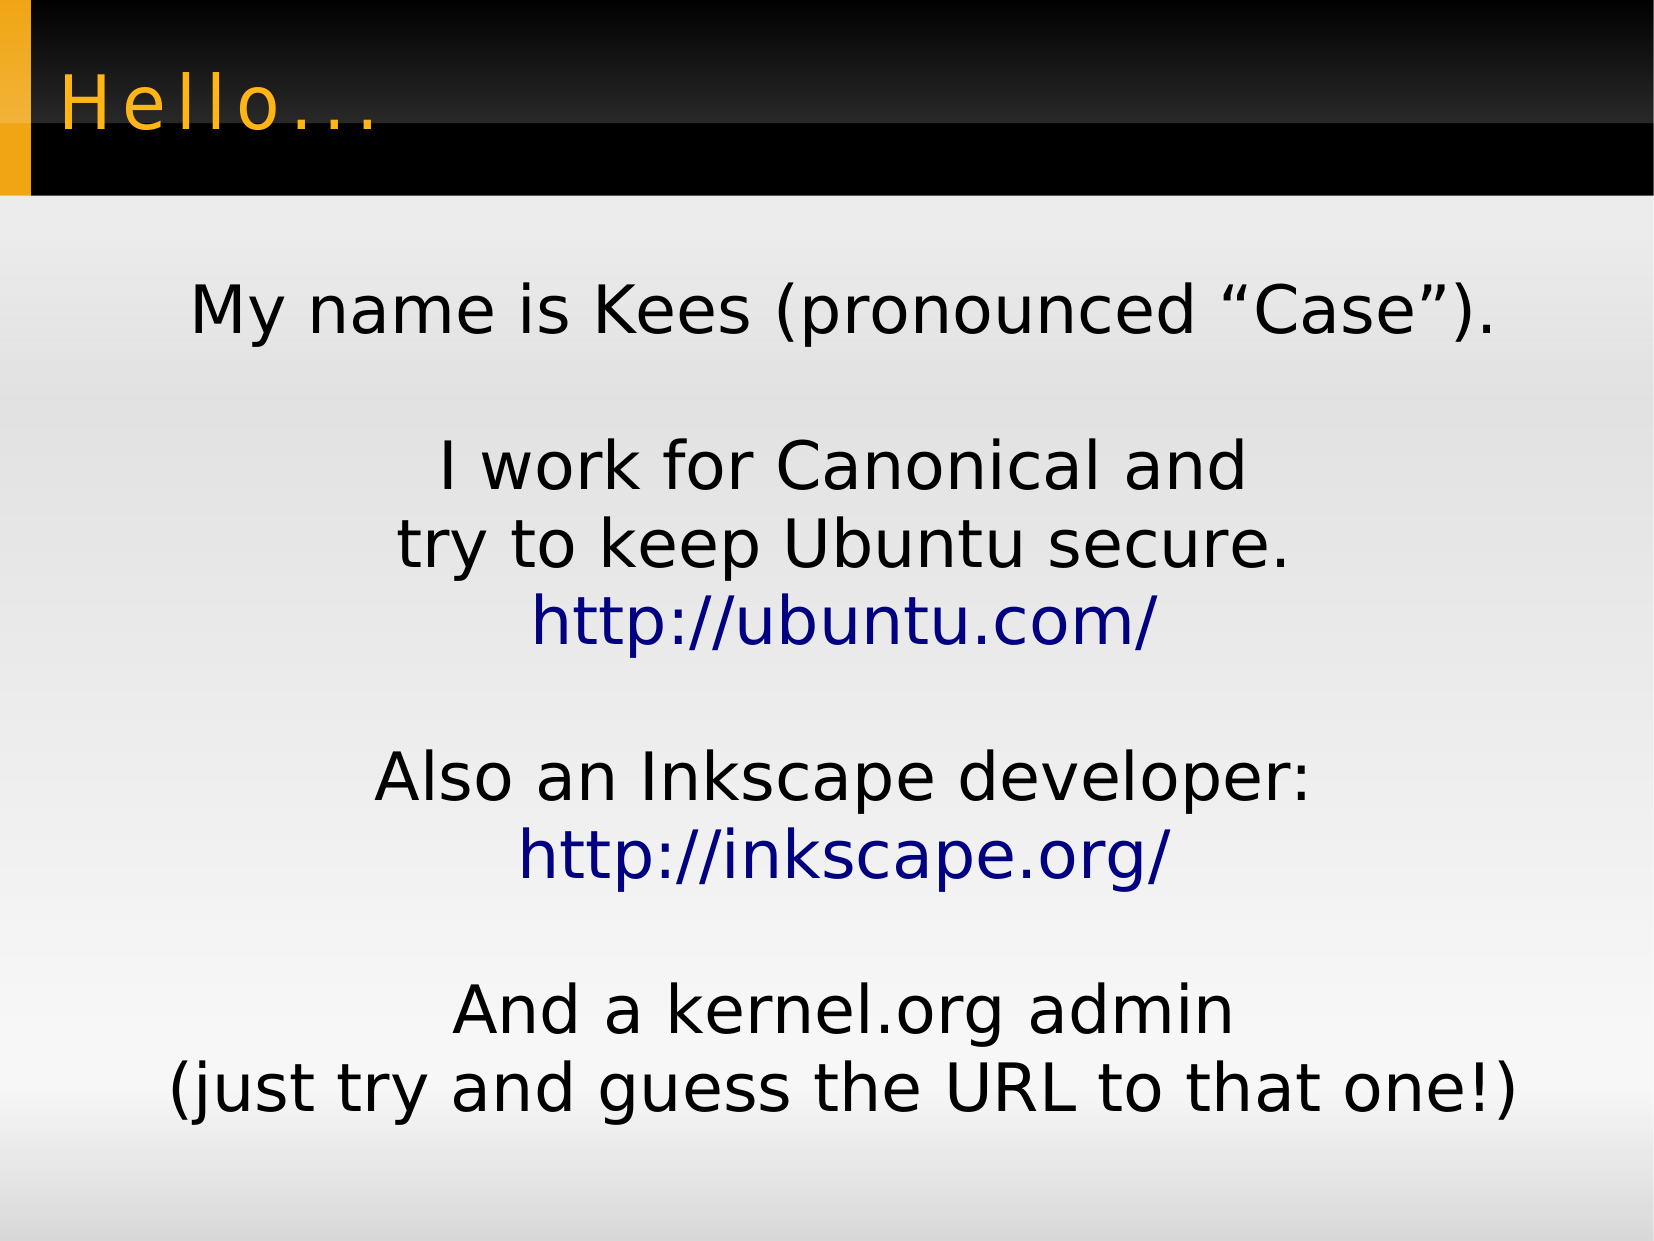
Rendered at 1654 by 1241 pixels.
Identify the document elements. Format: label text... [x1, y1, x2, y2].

picture [0, 0, 1654, 1241]
title Hello... [59, 29, 1270, 178]
subtitle My name is Kees (pronounced “Case”). I work for Canonical and try to keep Ubuntu secure. http://ubuntu.com/ Also an Inkscape developer: http://inkscape.org/ And a kernel.org admin (just try and guess the URL to that one!) [82, 271, 1571, 1128]
